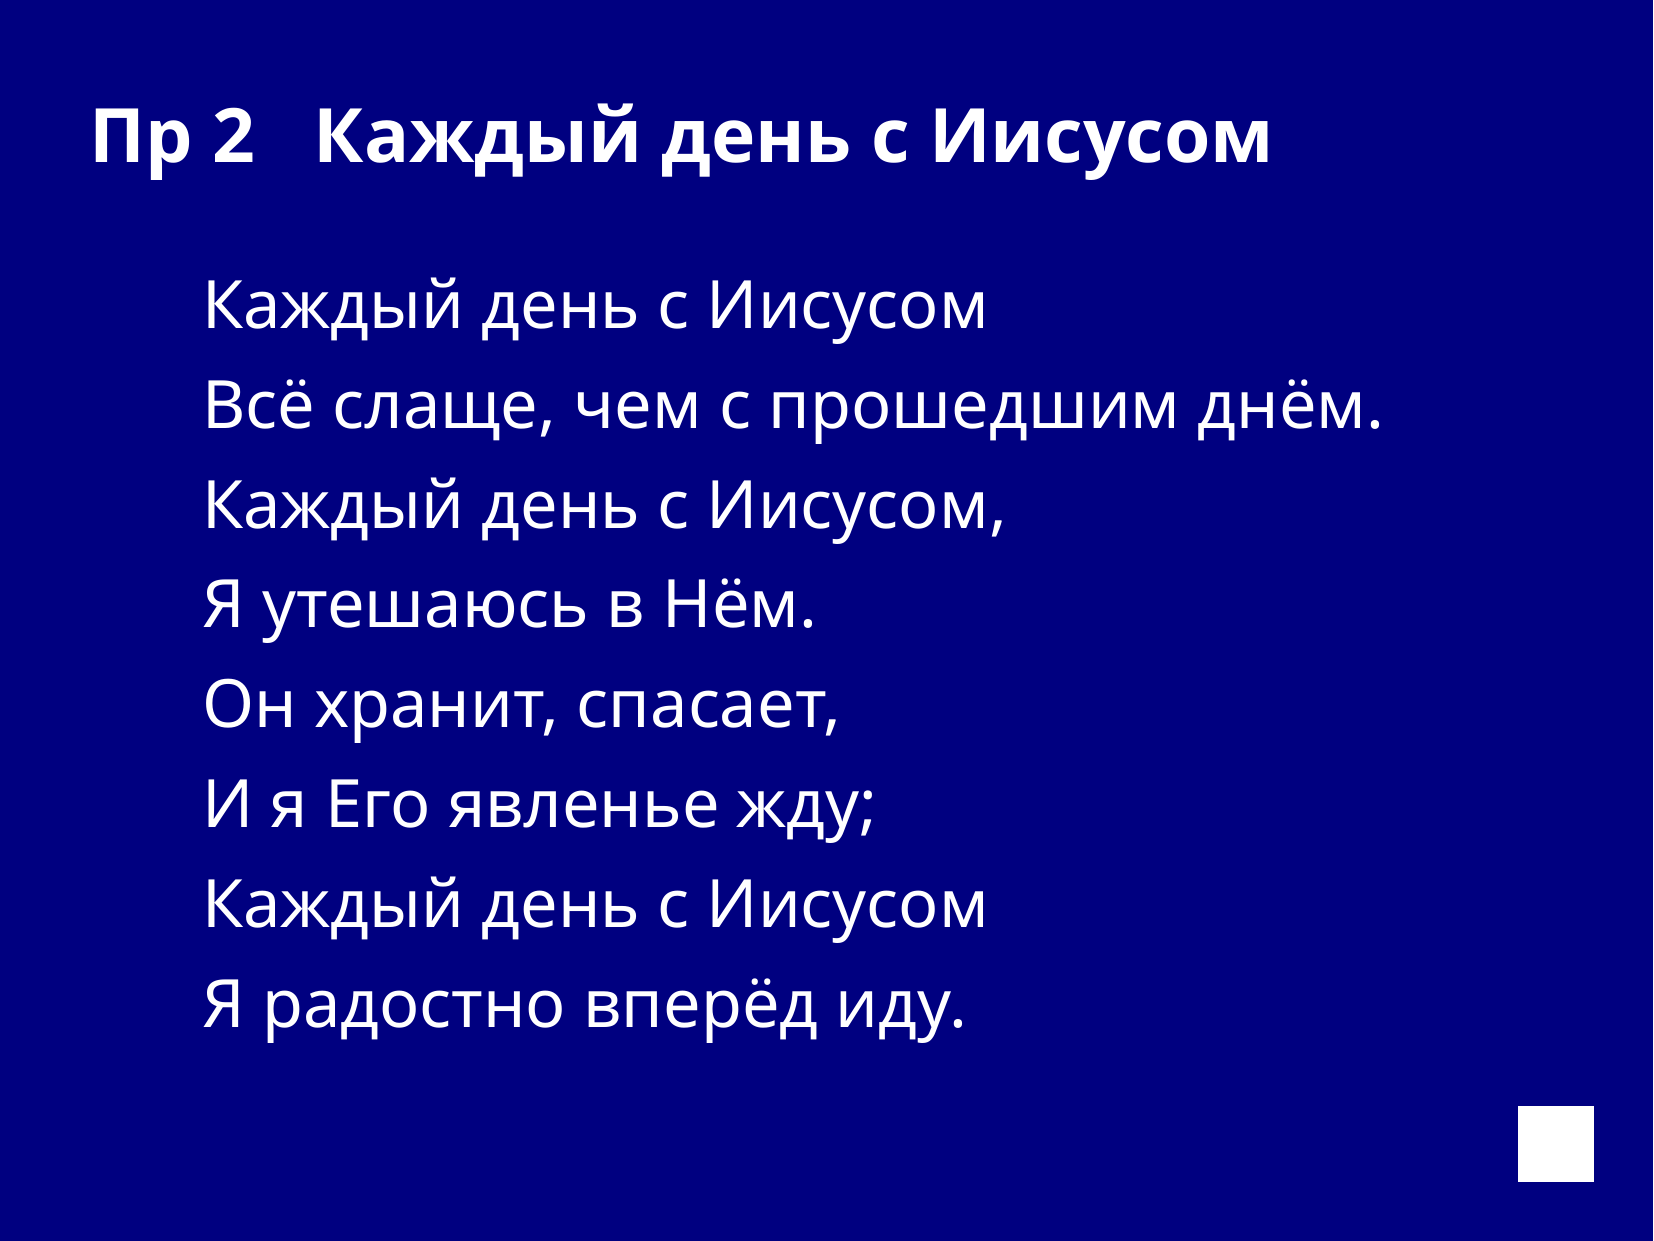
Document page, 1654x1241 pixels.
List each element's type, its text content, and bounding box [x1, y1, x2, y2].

text_box [1518, 1106, 1594, 1182]
text_box Каждый день с Иисусом Всё слаще, чем с прошедшим днём. Каждый день с Иисусом, Я утешаюсь в Нём. Он хранит, спасает, И я Его явленье жду; Каждый день с Иисусом Я радостно вперёд иду. [75, 188, 1576, 1163]
text_box Пр 2 Каждый день с Иисусом [75, 75, 1576, 188]
